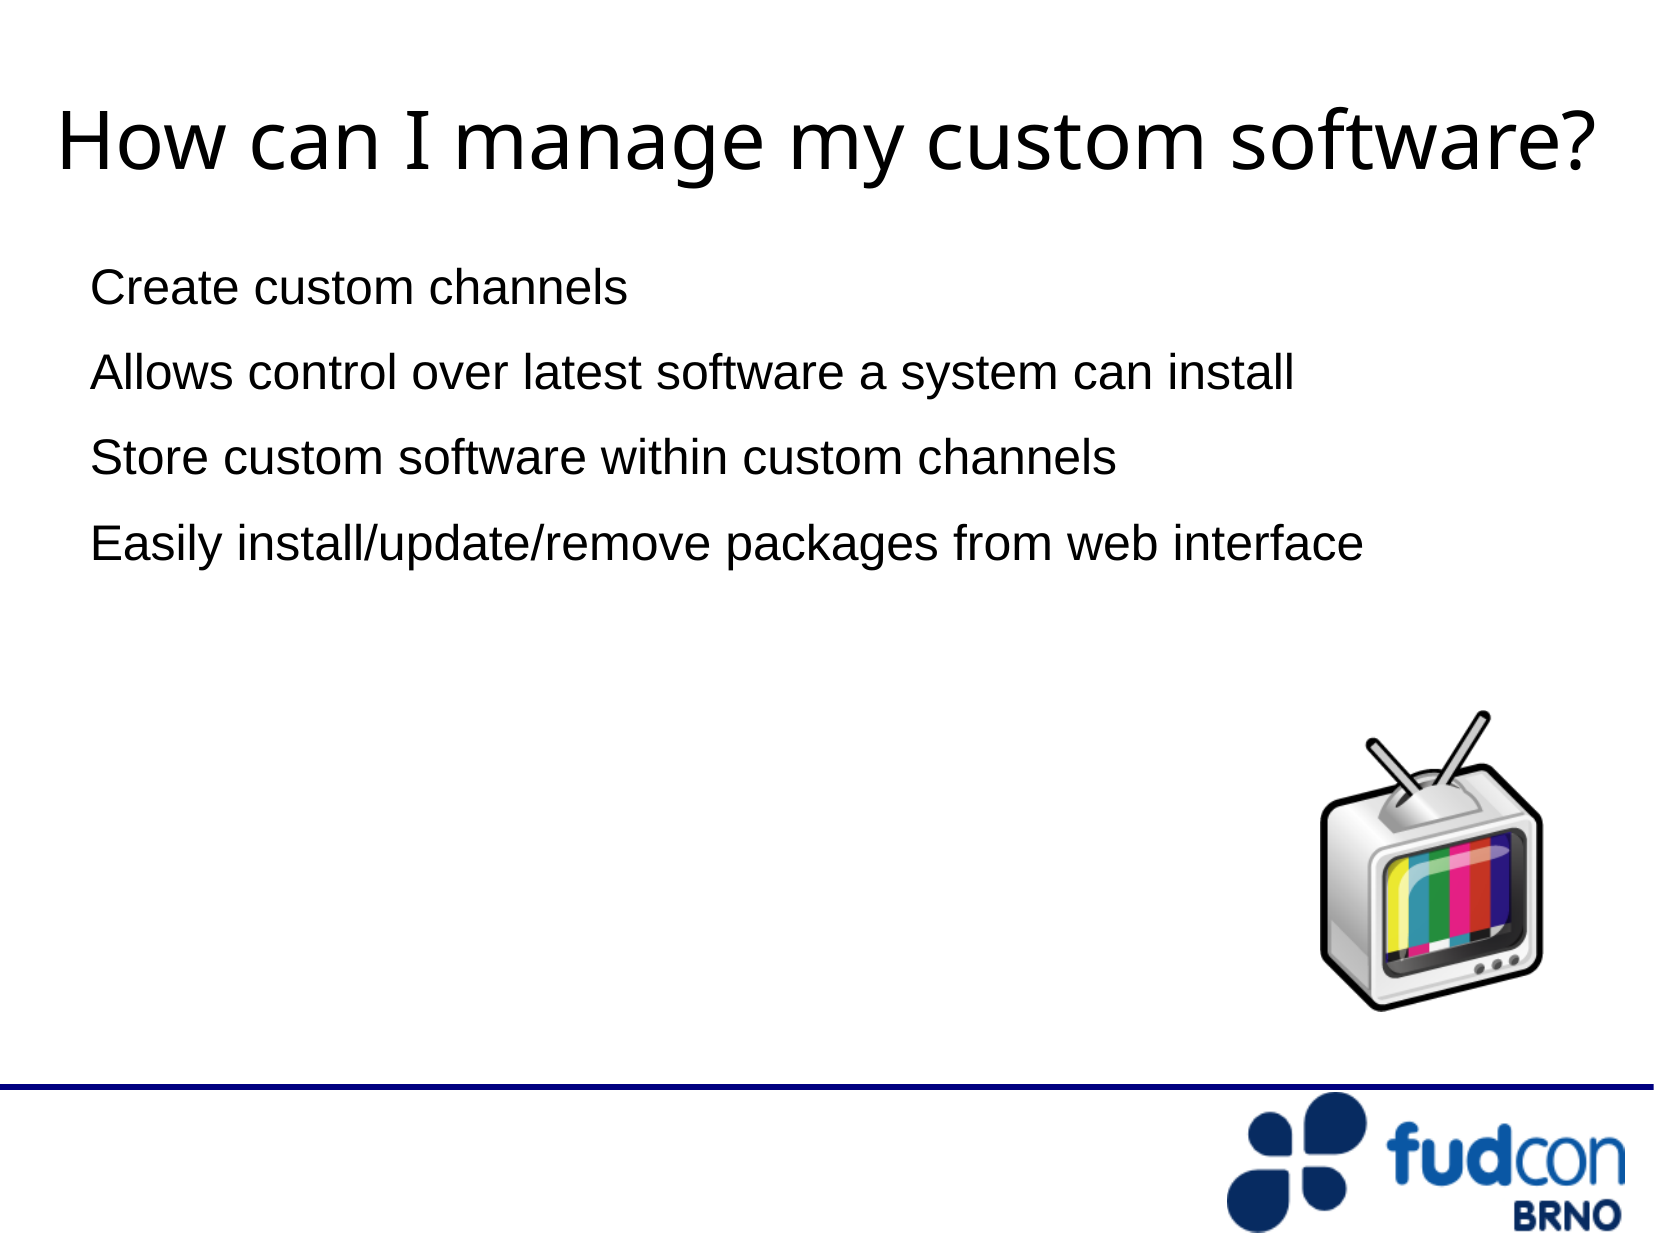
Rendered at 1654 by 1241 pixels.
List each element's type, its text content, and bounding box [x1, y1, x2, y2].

picture [1227, 1092, 1625, 1233]
title How can I manage my custom software? [0, 68, 1654, 207]
list Create custom channels Allows control over latest software a system can install Store custom software within custom channels Easily install/update/remove packages from web interface [72, 259, 1561, 1184]
picture [1320, 710, 1544, 1012]
